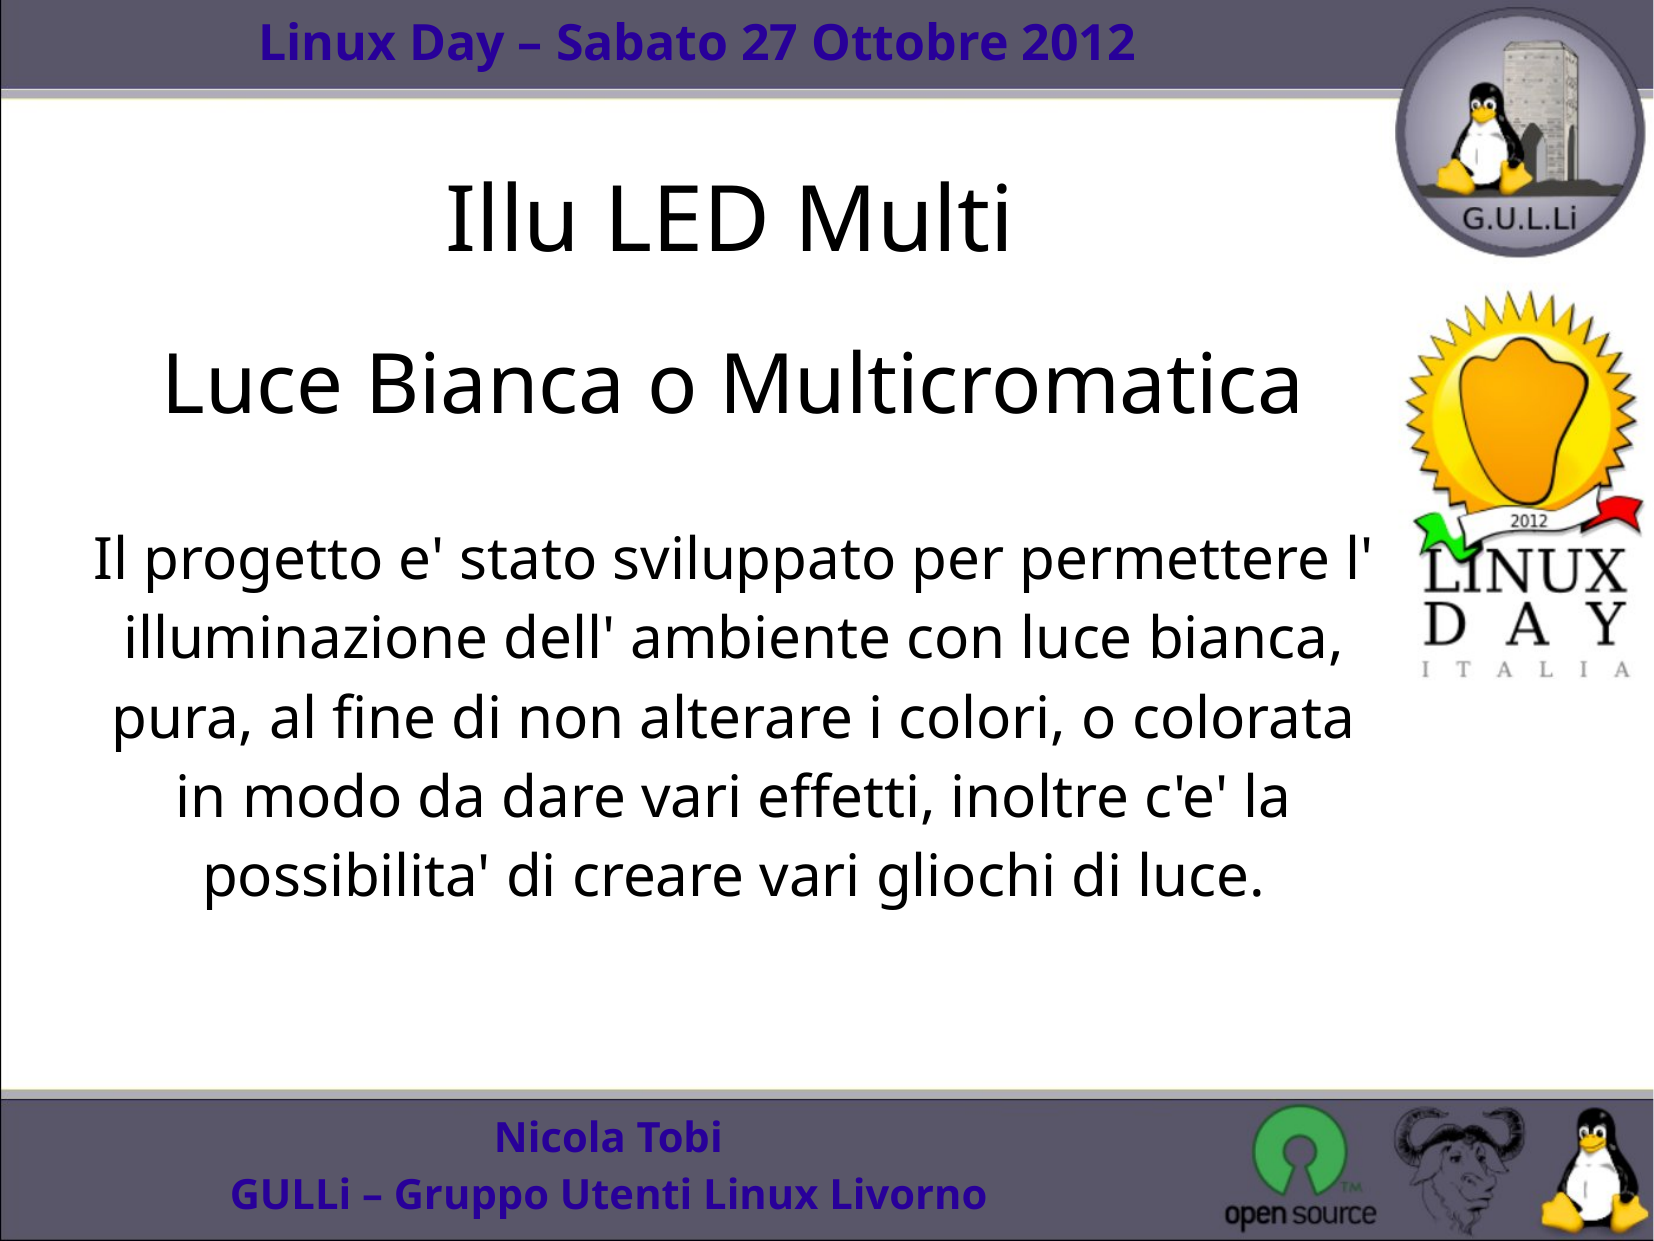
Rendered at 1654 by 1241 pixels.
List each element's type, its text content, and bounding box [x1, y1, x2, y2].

text_box Nicola Tobi GULLi – Gruppo Utenti Linux Livorno [0, 1100, 1218, 1241]
title Illu LED Multi [82, 112, 1378, 320]
picture [0, 0, 1654, 1241]
subtitle Luce Bianca o Multicromatica Il progetto e' stato sviluppato per permettere l' illuminazione dell' ambiente con luce bianca, pura, al fine di non alterare i colori, o colorata in modo da dare vari effetti, inoltre c'e' la possibilita' di creare vari gliochi di luce. [85, 315, 1382, 1082]
text_box Linux Day – Sabato 27 Ottobre 2012 [0, 0, 1395, 97]
